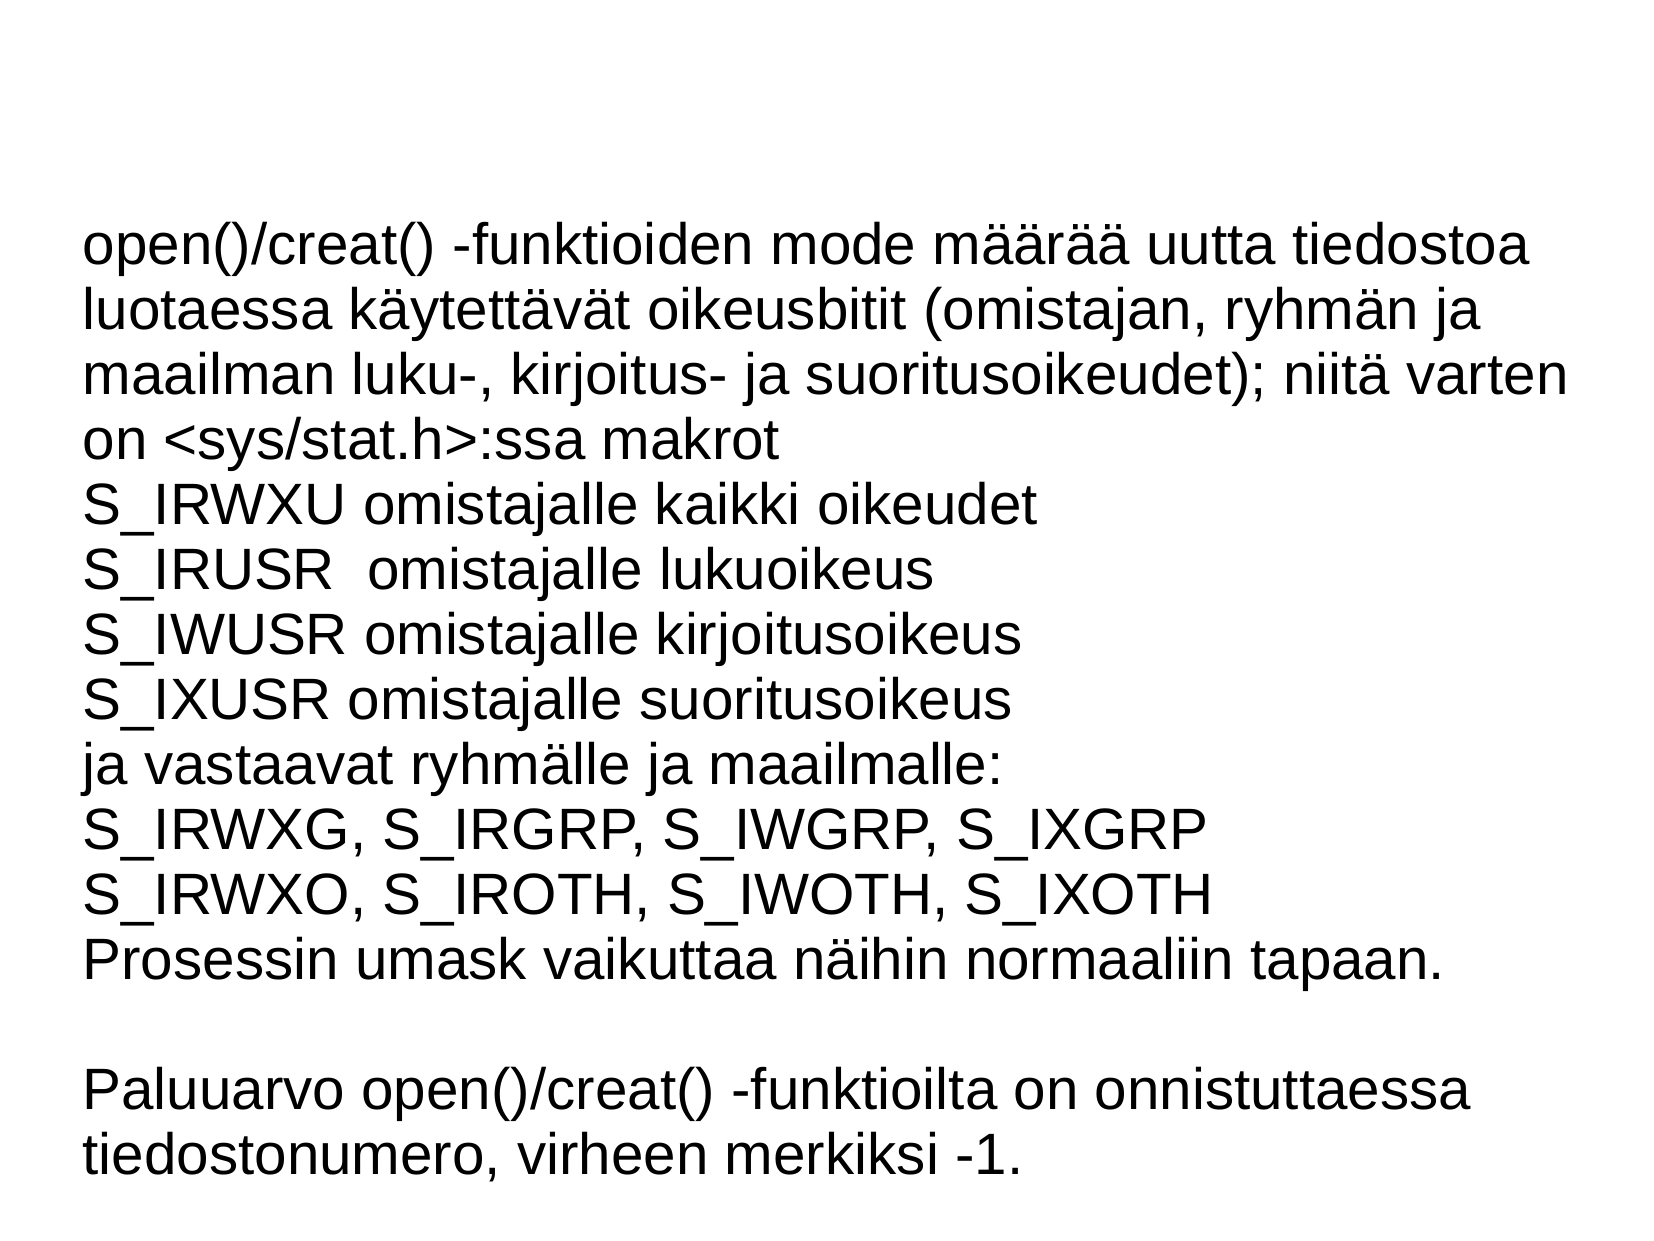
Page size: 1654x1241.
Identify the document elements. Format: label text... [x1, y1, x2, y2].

text_box open()/creat() -funktioiden mode määrää uutta tiedostoa luotaessa käytettävät oikeusbitit (omistajan, ryhmän ja maailman luku-, kirjoitus- ja suoritusoikeudet); niitä varten on <sys/stat.h>:ssa makrot S_IRWXU omistajalle kaikki oikeudet S_IRUSR omistajalle lukuoikeus S_IWUSR omistajalle kirjoitusoikeus S_IXUSR omistajalle suoritusoikeus ja vastaavat ryhmälle ja maailmalle: S_IRWXG, S_IRGRP, S_IWGRP, S_IXGRP S_IRWXO, S_IROTH, S_IWOTH, S_IXOTH Prosessin umask vaikuttaa näihin normaaliin tapaan. Paluuarvo open()/creat() -funktioilta on onnistuttaessa tiedostonumero, virheen merkiksi -1. [82, 211, 1571, 1187]
